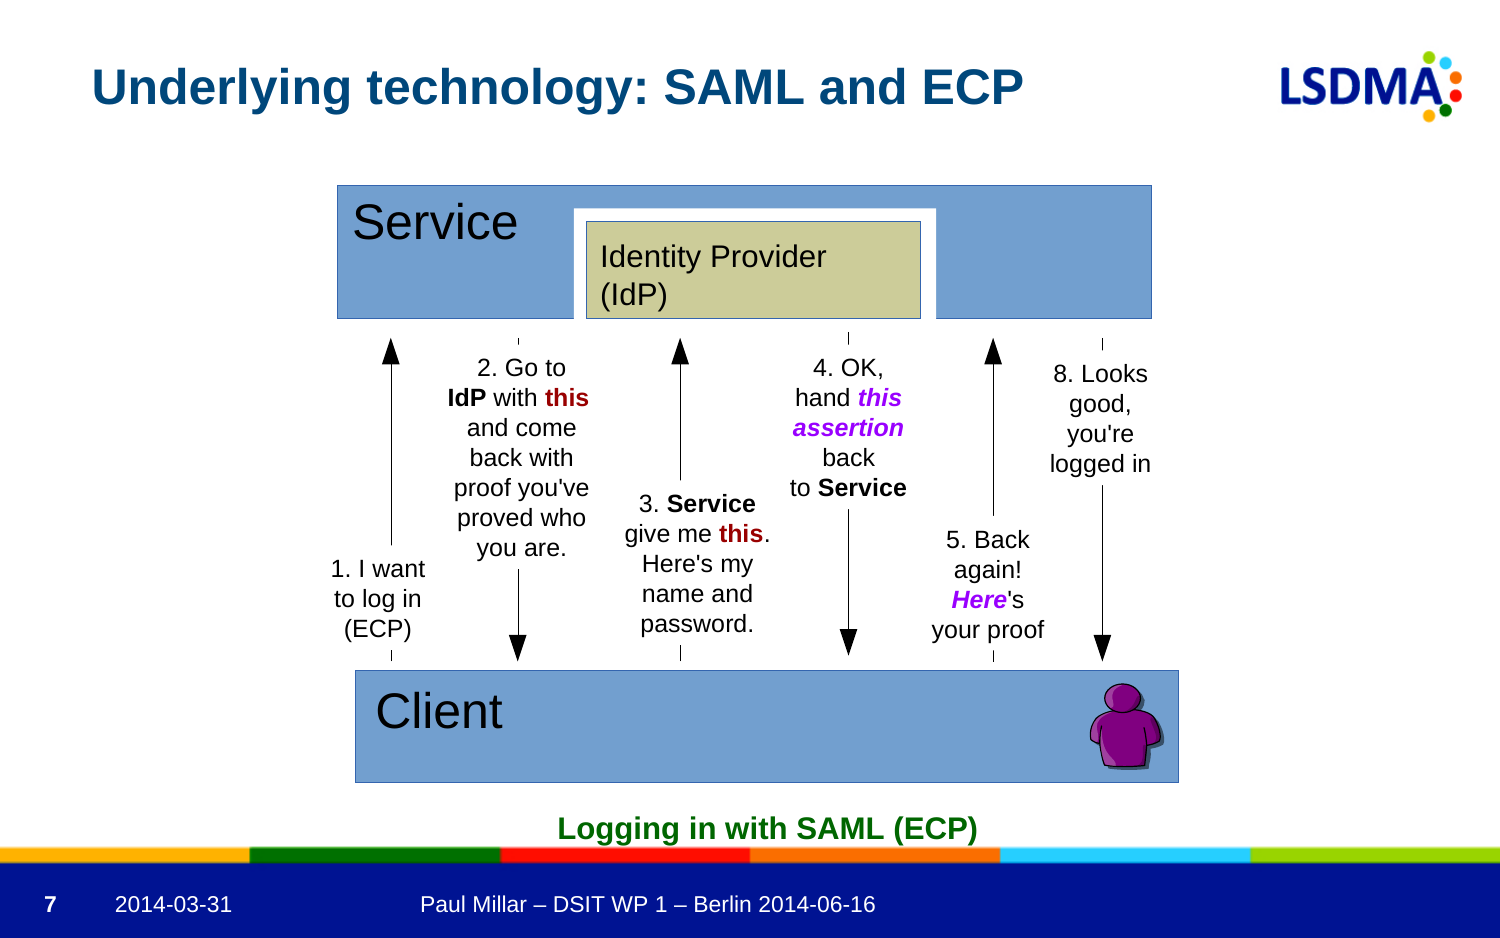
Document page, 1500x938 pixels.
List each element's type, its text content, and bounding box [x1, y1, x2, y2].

text_box Service [337, 182, 663, 257]
text_box 8. Looks good, you're logged in [1035, 350, 1167, 486]
text_box 5. Back again! Here's your proof [916, 515, 1060, 651]
text_box 2. Go to IdP with this and come back with proof you've proved who you are. [432, 344, 612, 569]
text_box Client [360, 670, 728, 746]
text_box [355, 670, 1179, 783]
text_box 4. OK, hand this assertion back to Service [775, 344, 923, 510]
text_box [337, 185, 1152, 324]
text_box Logging in with SAML (ECP) [542, 801, 992, 854]
picture [0, 0, 1500, 938]
text_box 1. I want to log in (ECP) [315, 545, 441, 650]
text_box Identity Provider (IdP) [585, 229, 849, 320]
title Underlying technology: SAML and ECP [76, 45, 1247, 123]
text_box 3. Service give me this. Here's my name and password. [609, 480, 786, 645]
